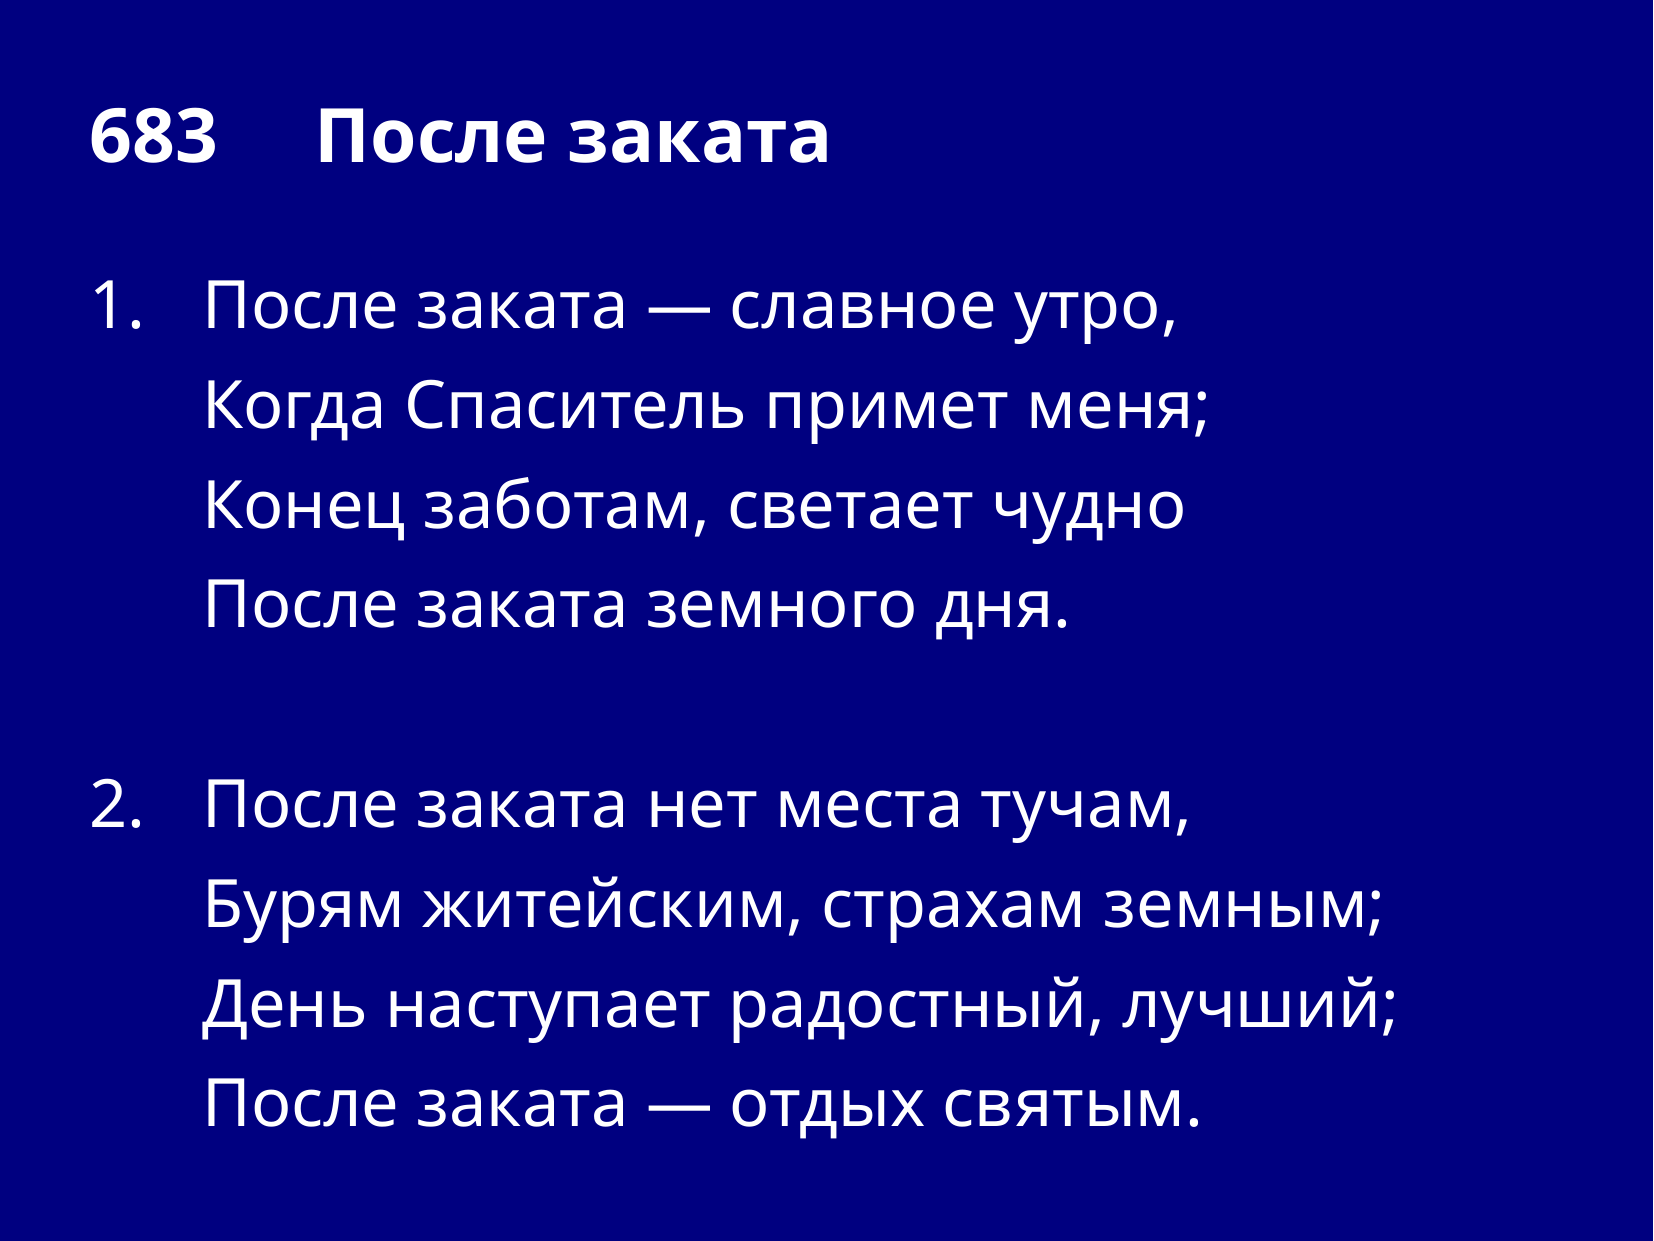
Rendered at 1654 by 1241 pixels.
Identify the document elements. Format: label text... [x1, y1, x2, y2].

text_box 1. После заката — славное утро, Когда Спаситель примет меня; Конец заботам, светает чудно После заката земного дня. 2. После заката нет места тучам, Бурям житейским, страхам земным; День наступает радостный, лучший; После заката — отдых святым. [75, 188, 1576, 1163]
text_box 683 После заката [75, 75, 1576, 188]
